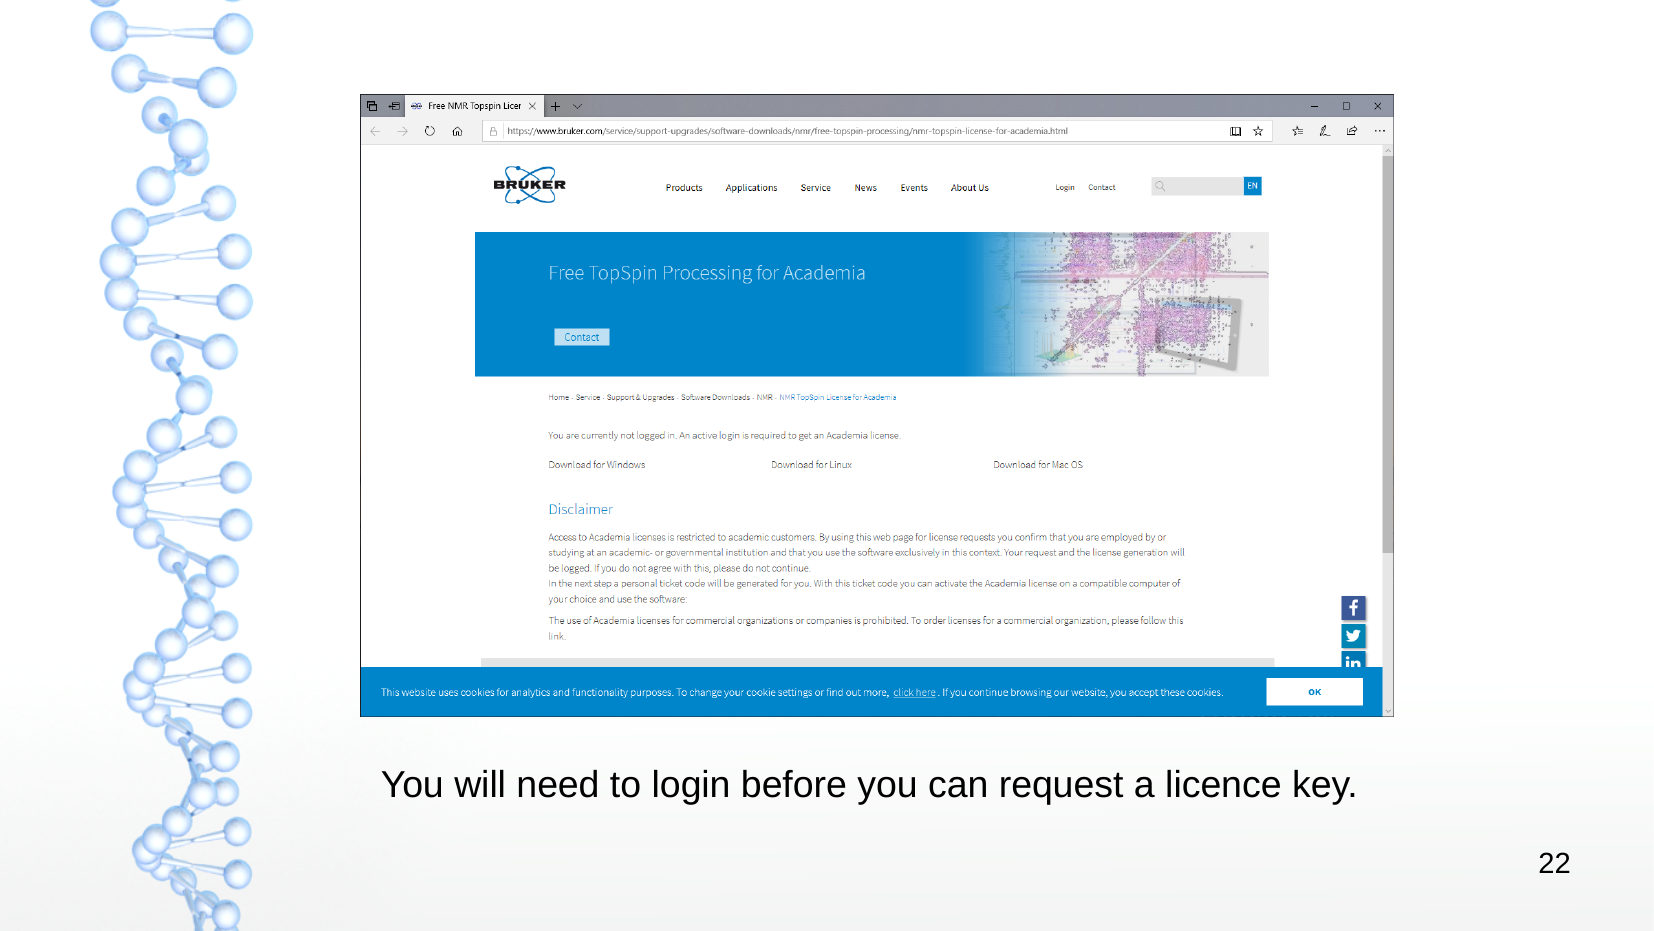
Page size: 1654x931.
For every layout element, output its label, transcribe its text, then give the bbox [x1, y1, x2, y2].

picture [0, 0, 1654, 931]
text_box You will need to login before you can request a licence key. [366, 755, 1374, 813]
